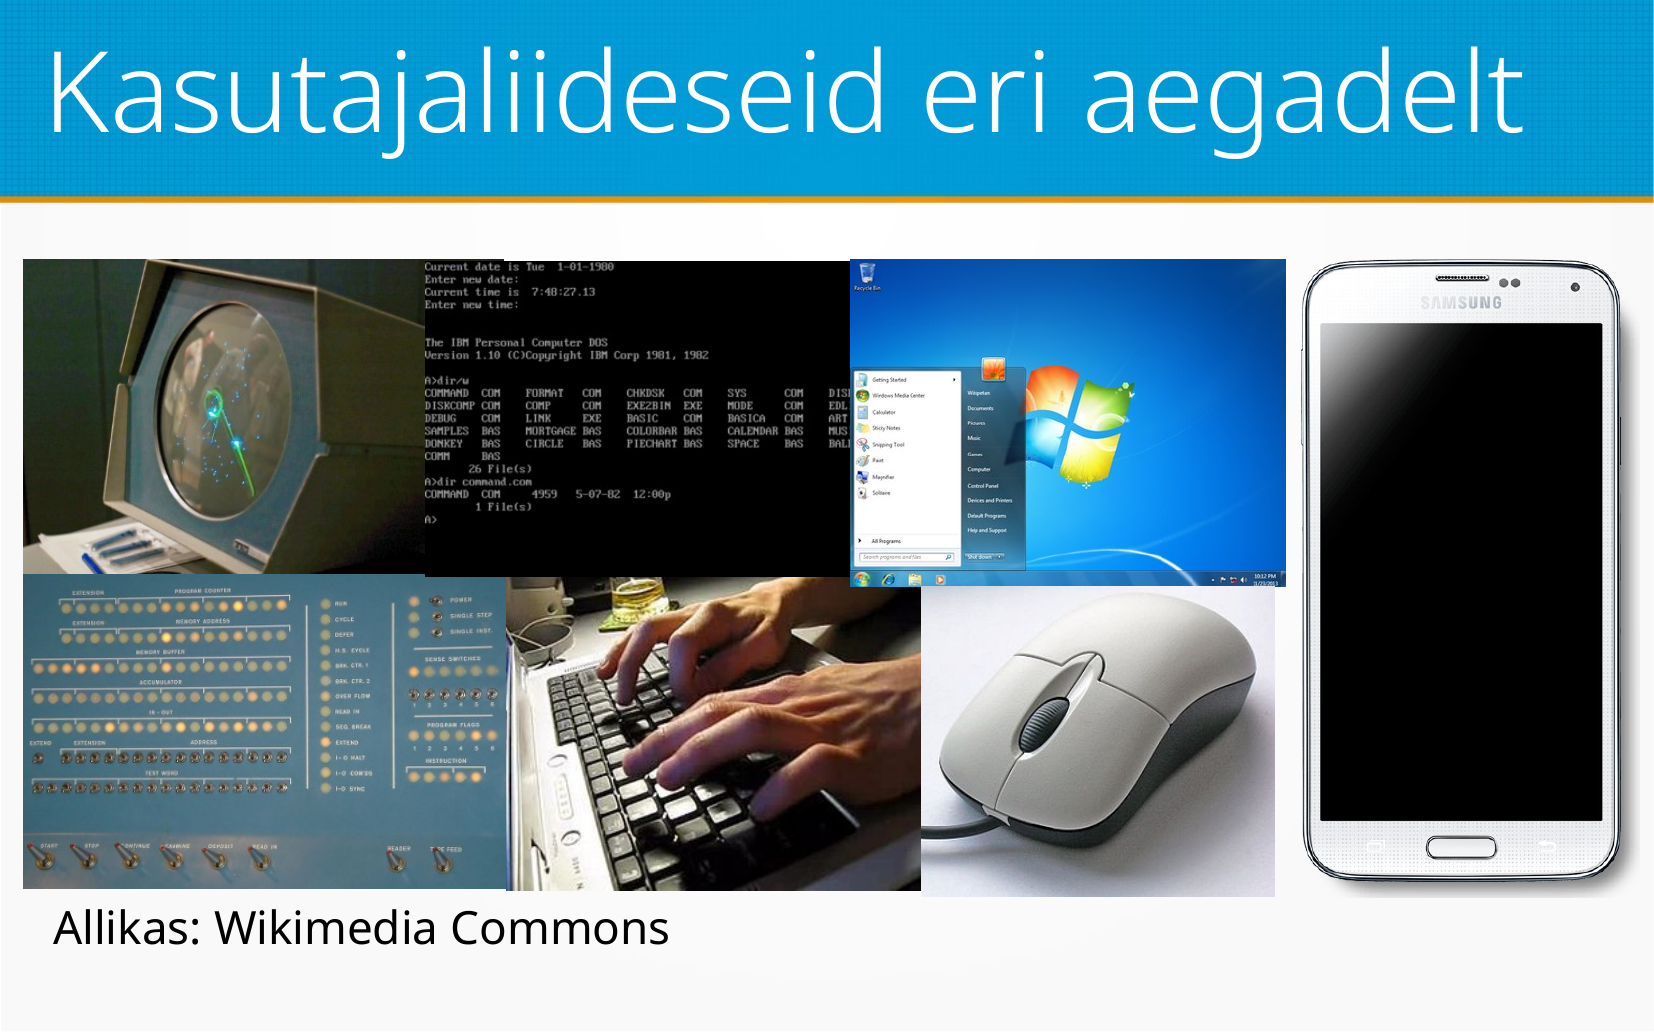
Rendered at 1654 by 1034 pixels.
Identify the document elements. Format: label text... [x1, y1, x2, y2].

text_box Allikas: Wikimedia Commons [47, 894, 1205, 960]
picture [0, 195, 1654, 1034]
title Kasutajaliideseid eri aegadelt [43, 0, 1619, 166]
